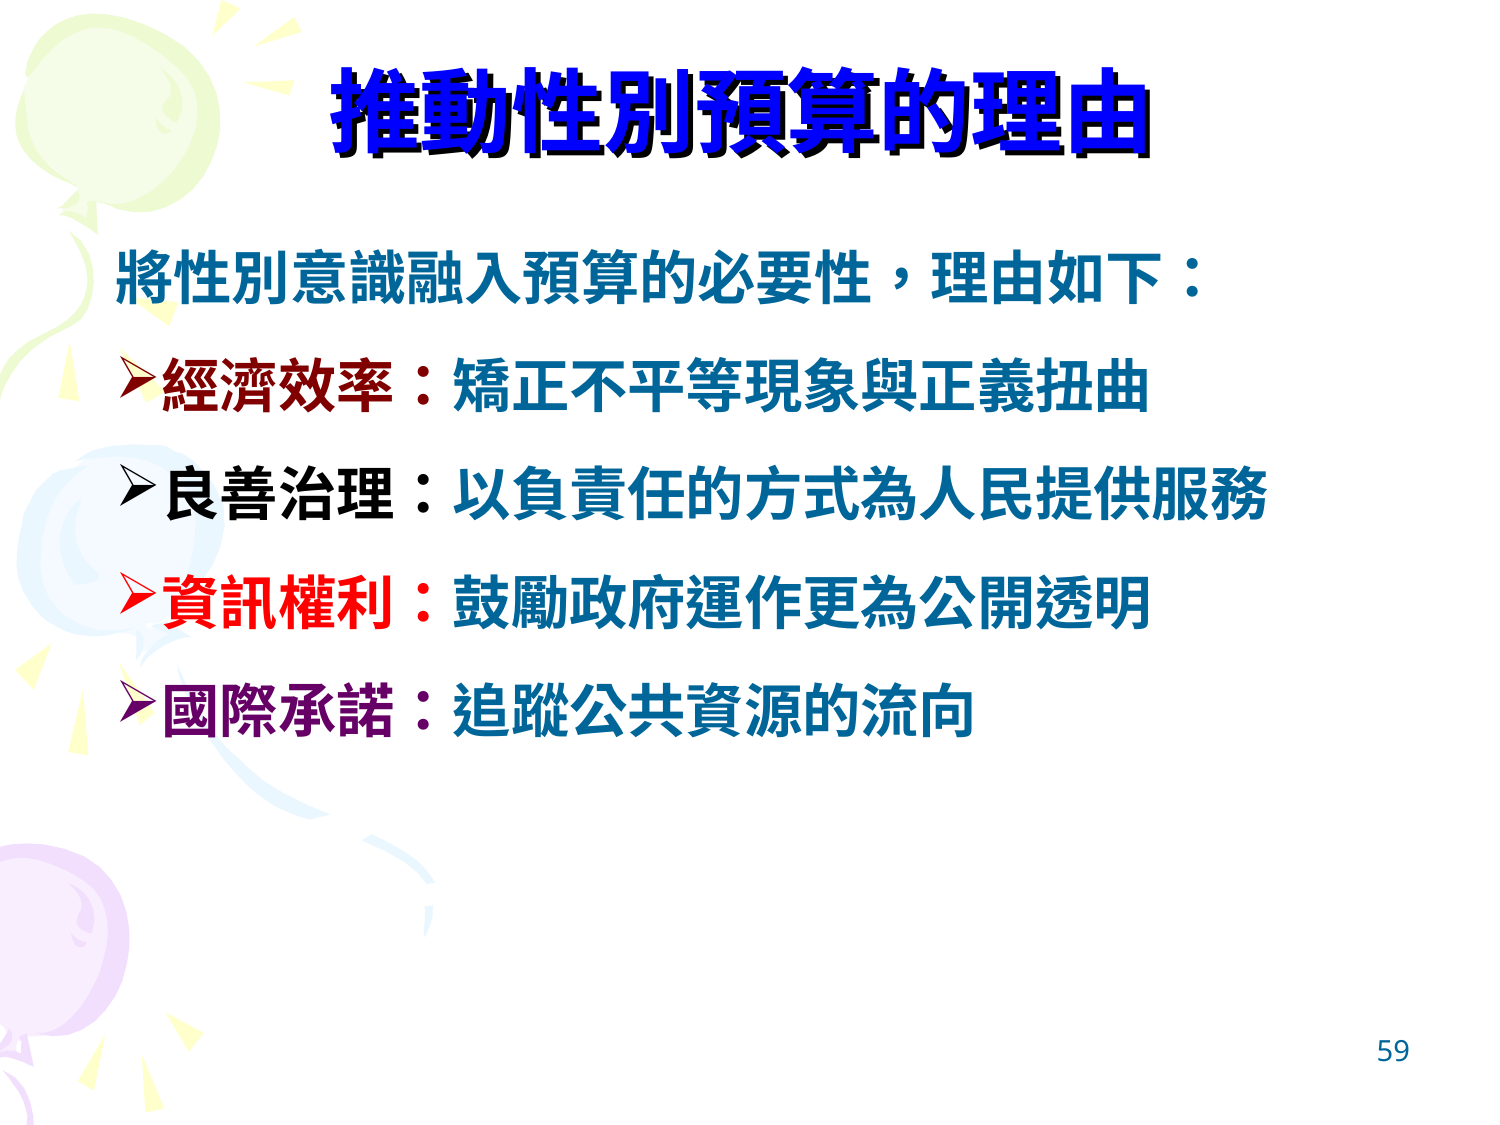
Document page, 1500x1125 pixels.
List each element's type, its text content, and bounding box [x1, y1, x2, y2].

list 將性別意識融入預算的必要性，理由如下： 經濟效率：矯正不平等現象與正義扭曲 良善治理：以負責任的方式為人民提供服務 資訊權利：鼓勵政府運作更為公開透明 國際承諾：追蹤公共資源的流向 [100, 219, 1412, 994]
text_box <編號> [1074, 1024, 1426, 1100]
title 推動性別預算的理由 [64, 66, 1418, 173]
